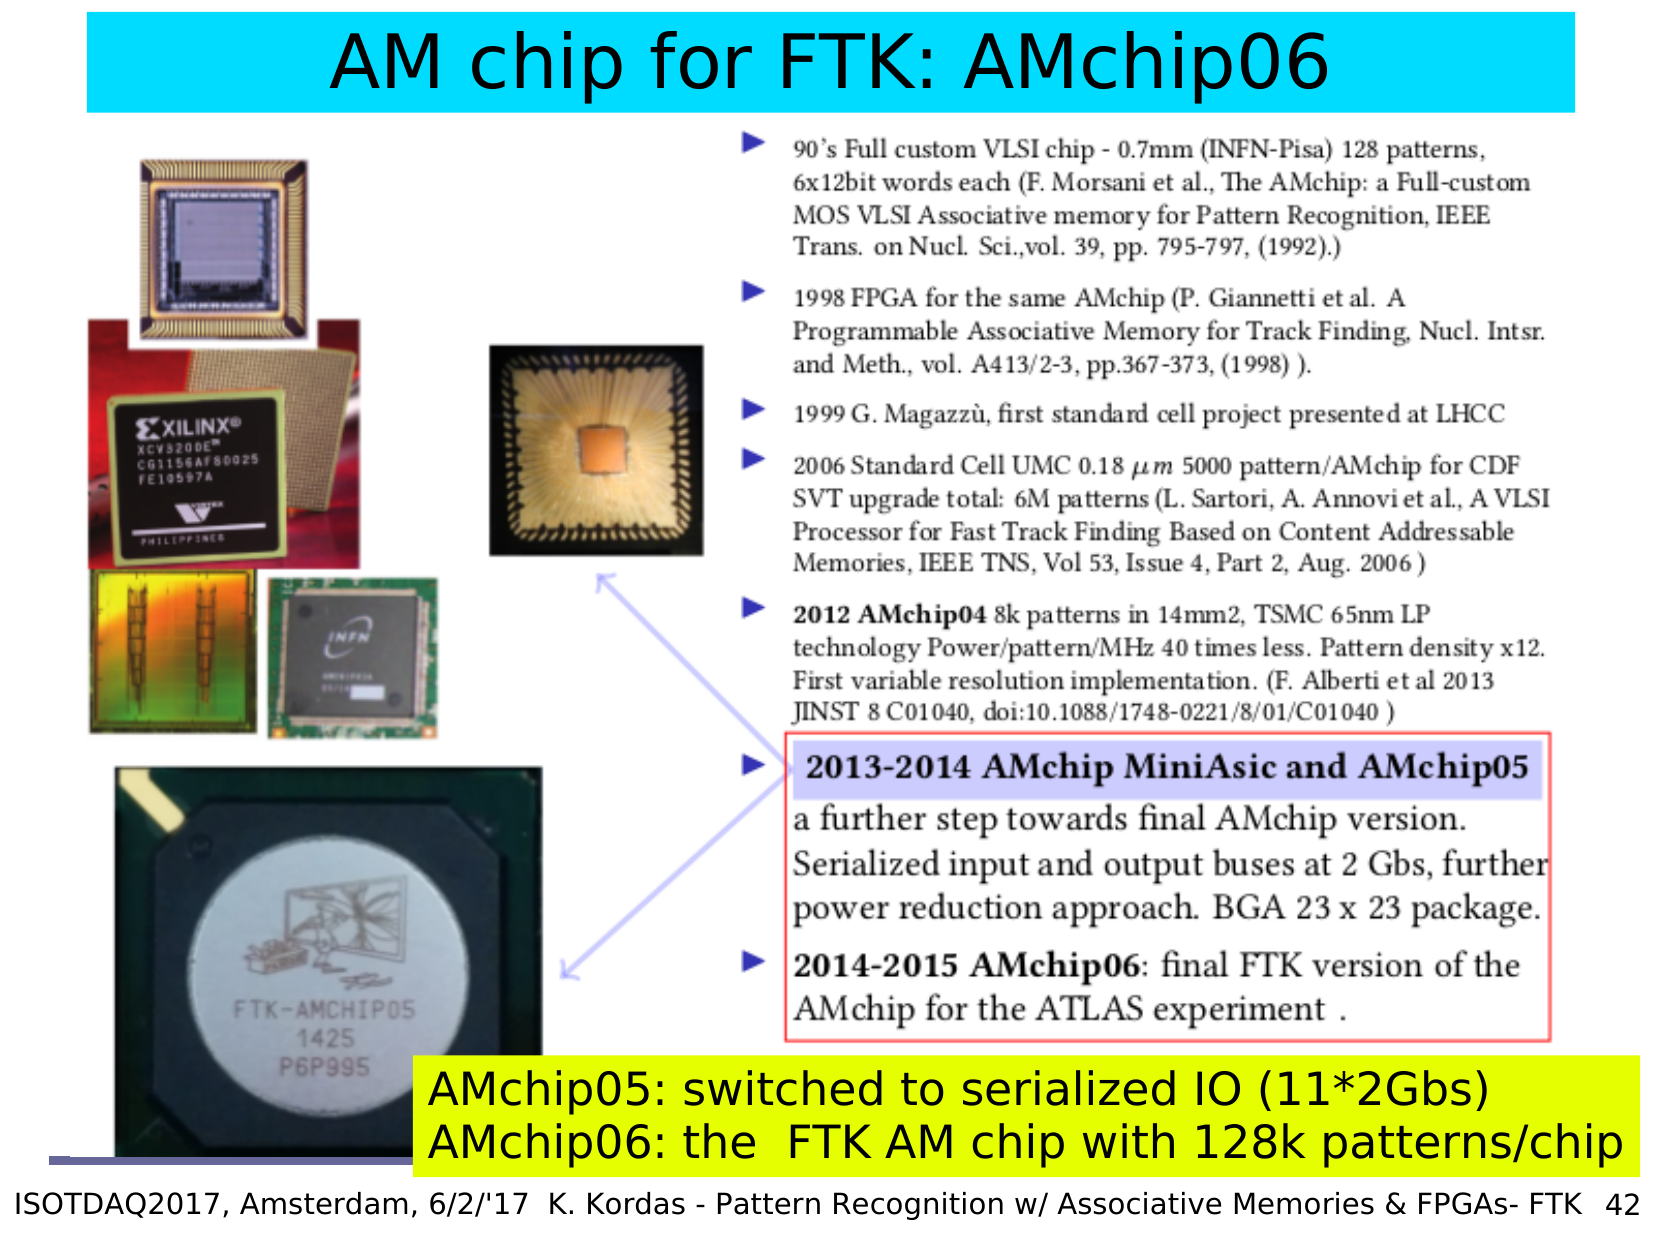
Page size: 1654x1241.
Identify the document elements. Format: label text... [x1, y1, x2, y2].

title AM chip for FTK: AMchip06 [86, 11, 1576, 113]
picture [70, 125, 1571, 1157]
text_box AMchip05: switched to serialized IO (11*2Gbs) AMchip06: the FTK AM chip with 128k patterns/chip [412, 1055, 1639, 1178]
